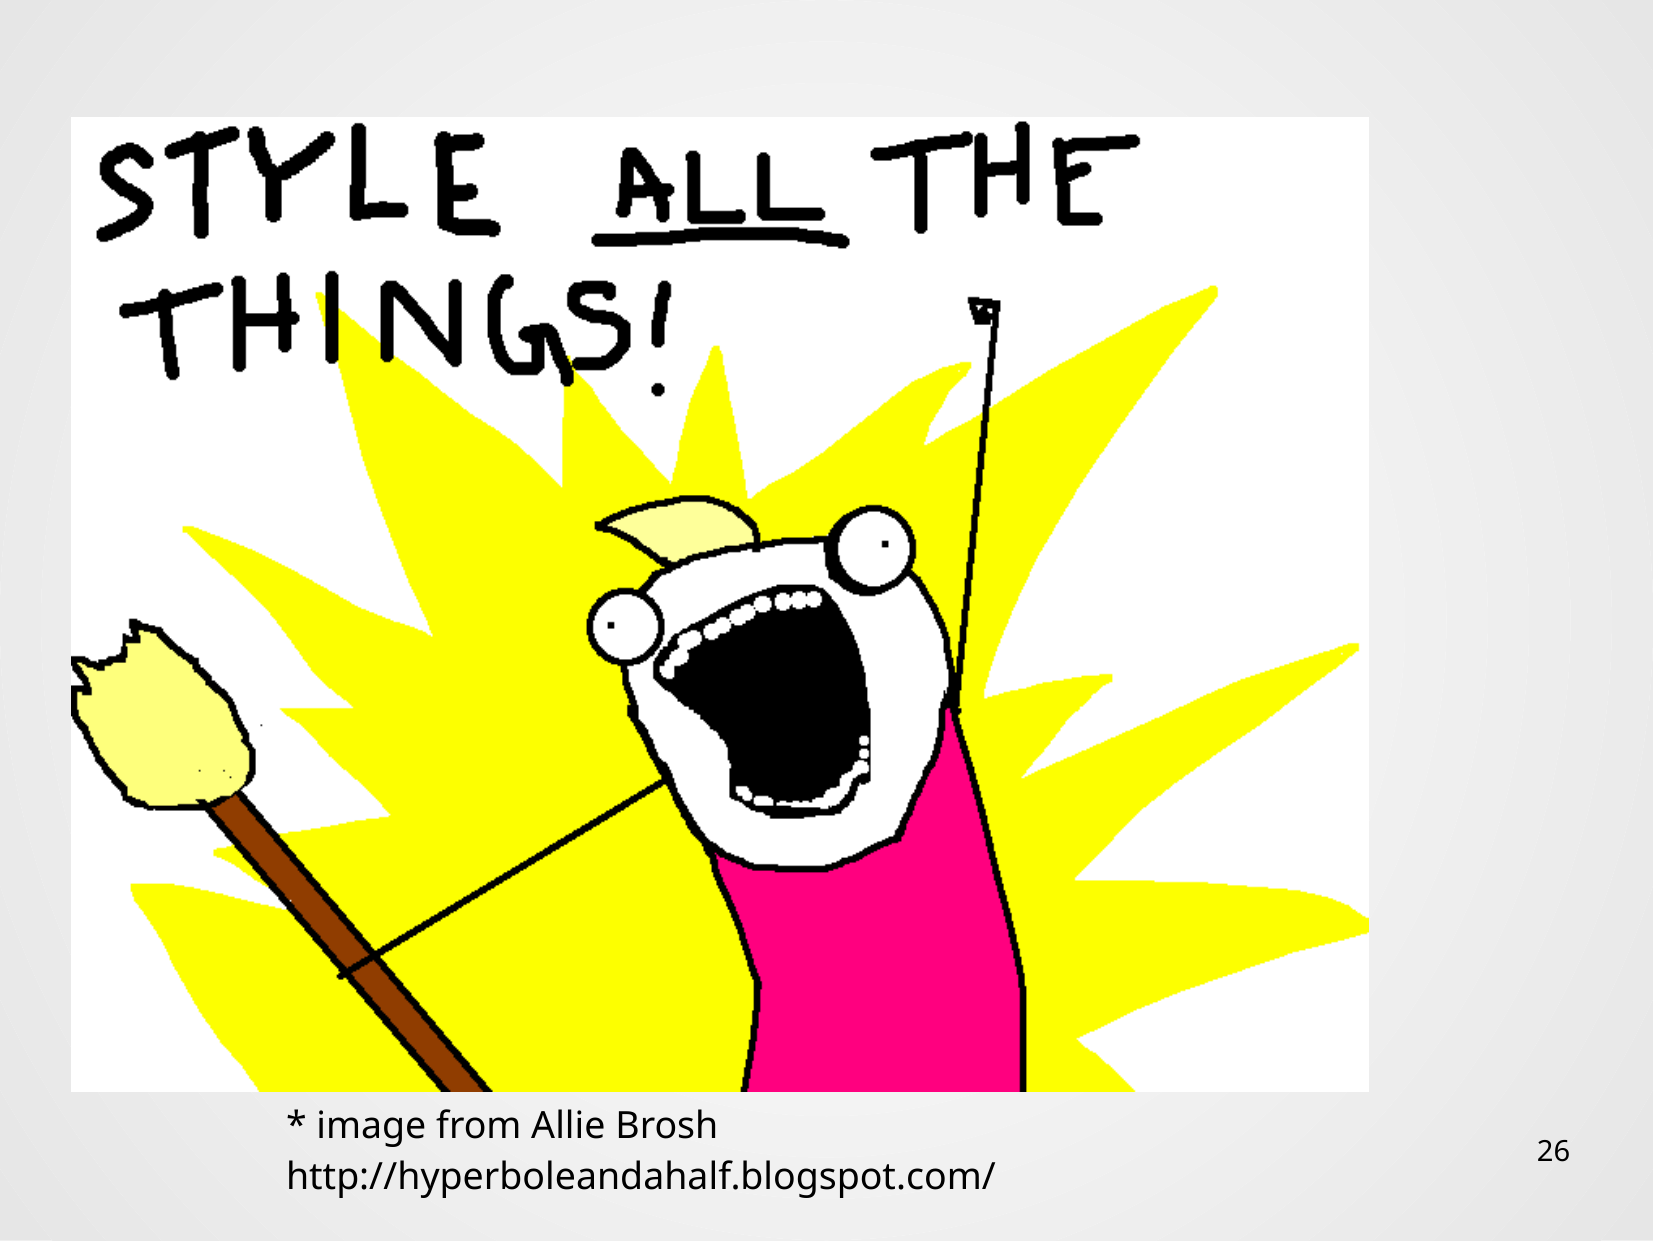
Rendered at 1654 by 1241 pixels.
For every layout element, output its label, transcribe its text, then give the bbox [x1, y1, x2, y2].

picture [71, 117, 1369, 1092]
text_box * image from Allie Brosh http://hyperboleandahalf.blogspot.com/ [271, 1091, 1411, 1197]
